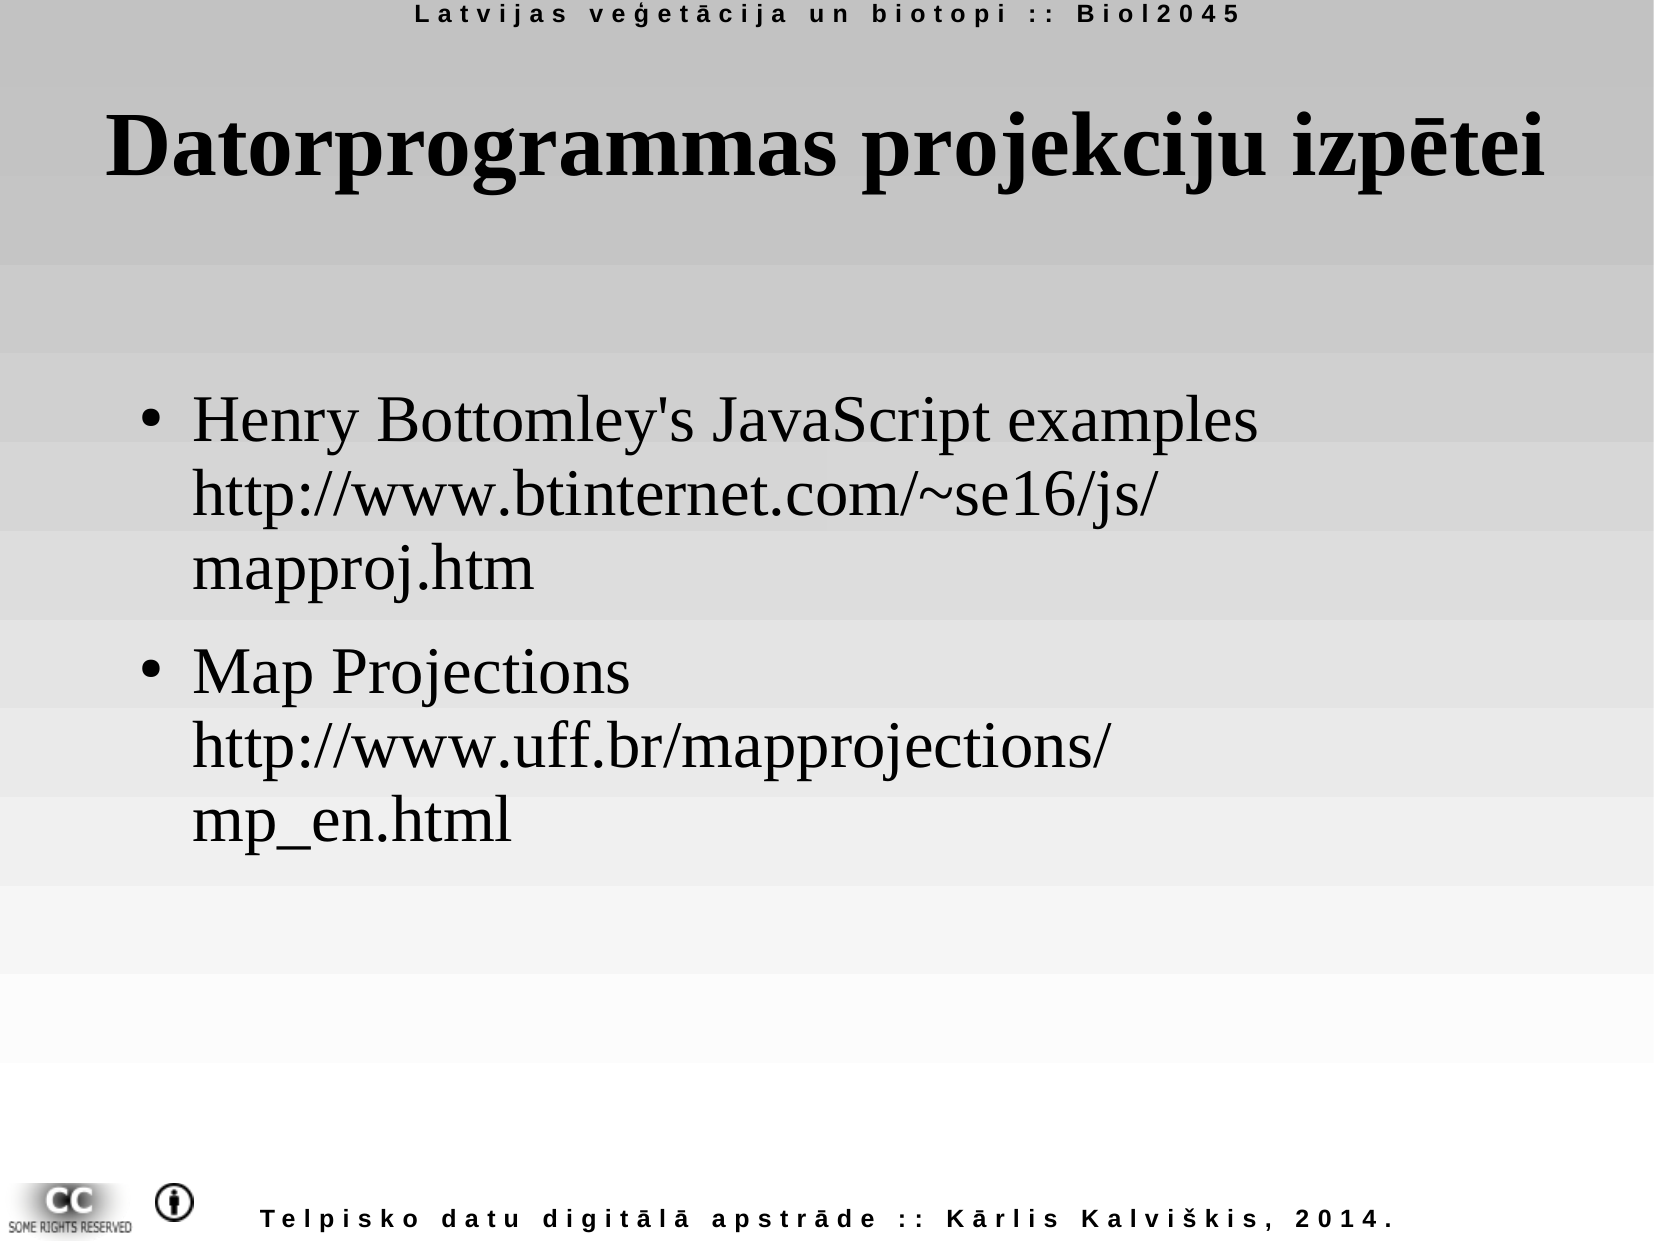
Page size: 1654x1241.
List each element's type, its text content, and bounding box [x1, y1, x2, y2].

title Datorprogrammas projekciju izpētei [0, 1, 1654, 287]
list Henry Bottomley's JavaScript examples http://www.btinternet.com/~se16/js/ mapproj.htm Map Projections http://www.uff.br/mapprojections/ mp_en.html [121, 381, 1534, 1194]
picture [0, 287, 1654, 1241]
